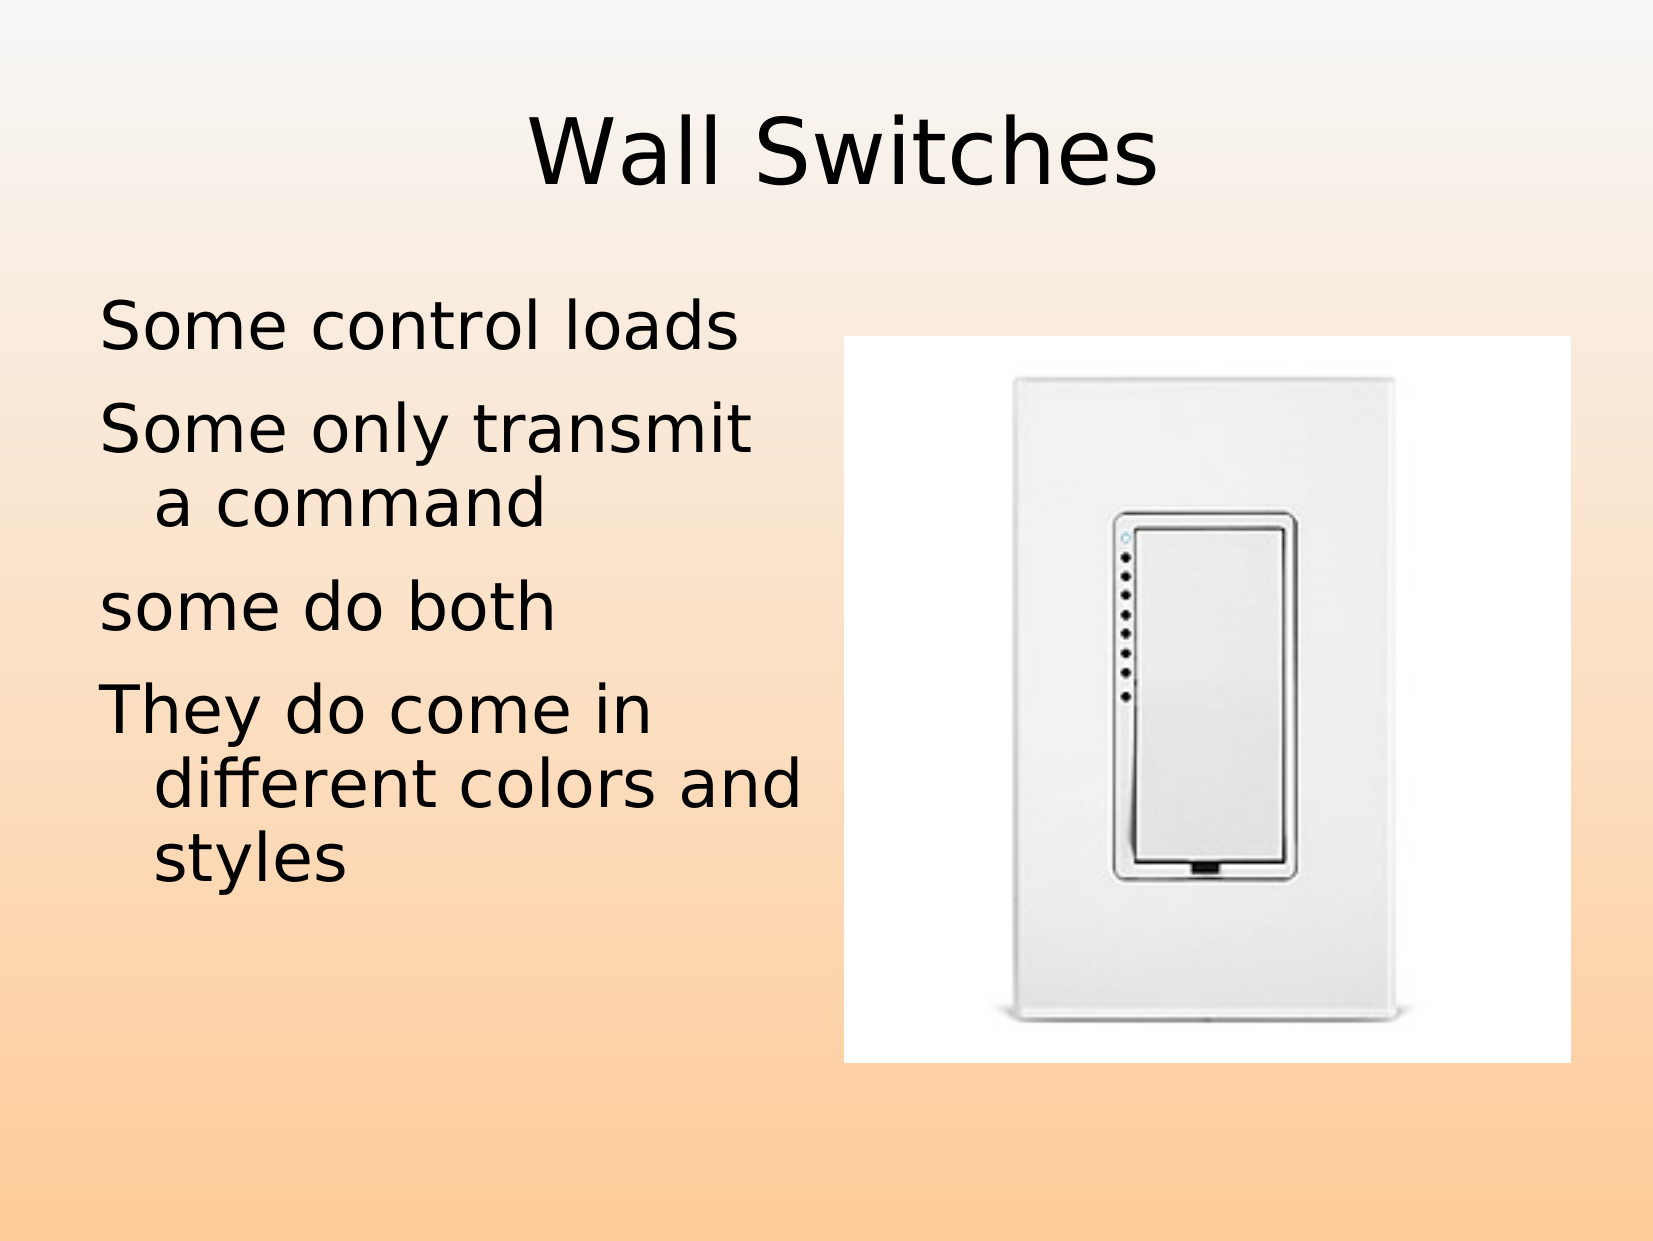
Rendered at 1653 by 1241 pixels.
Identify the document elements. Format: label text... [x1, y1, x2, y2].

list Some control loads Some only transmit a command some do both They do come in different colors and styles [82, 290, 809, 1109]
title Wall Switches [82, 49, 1570, 257]
picture [844, 336, 1571, 1063]
